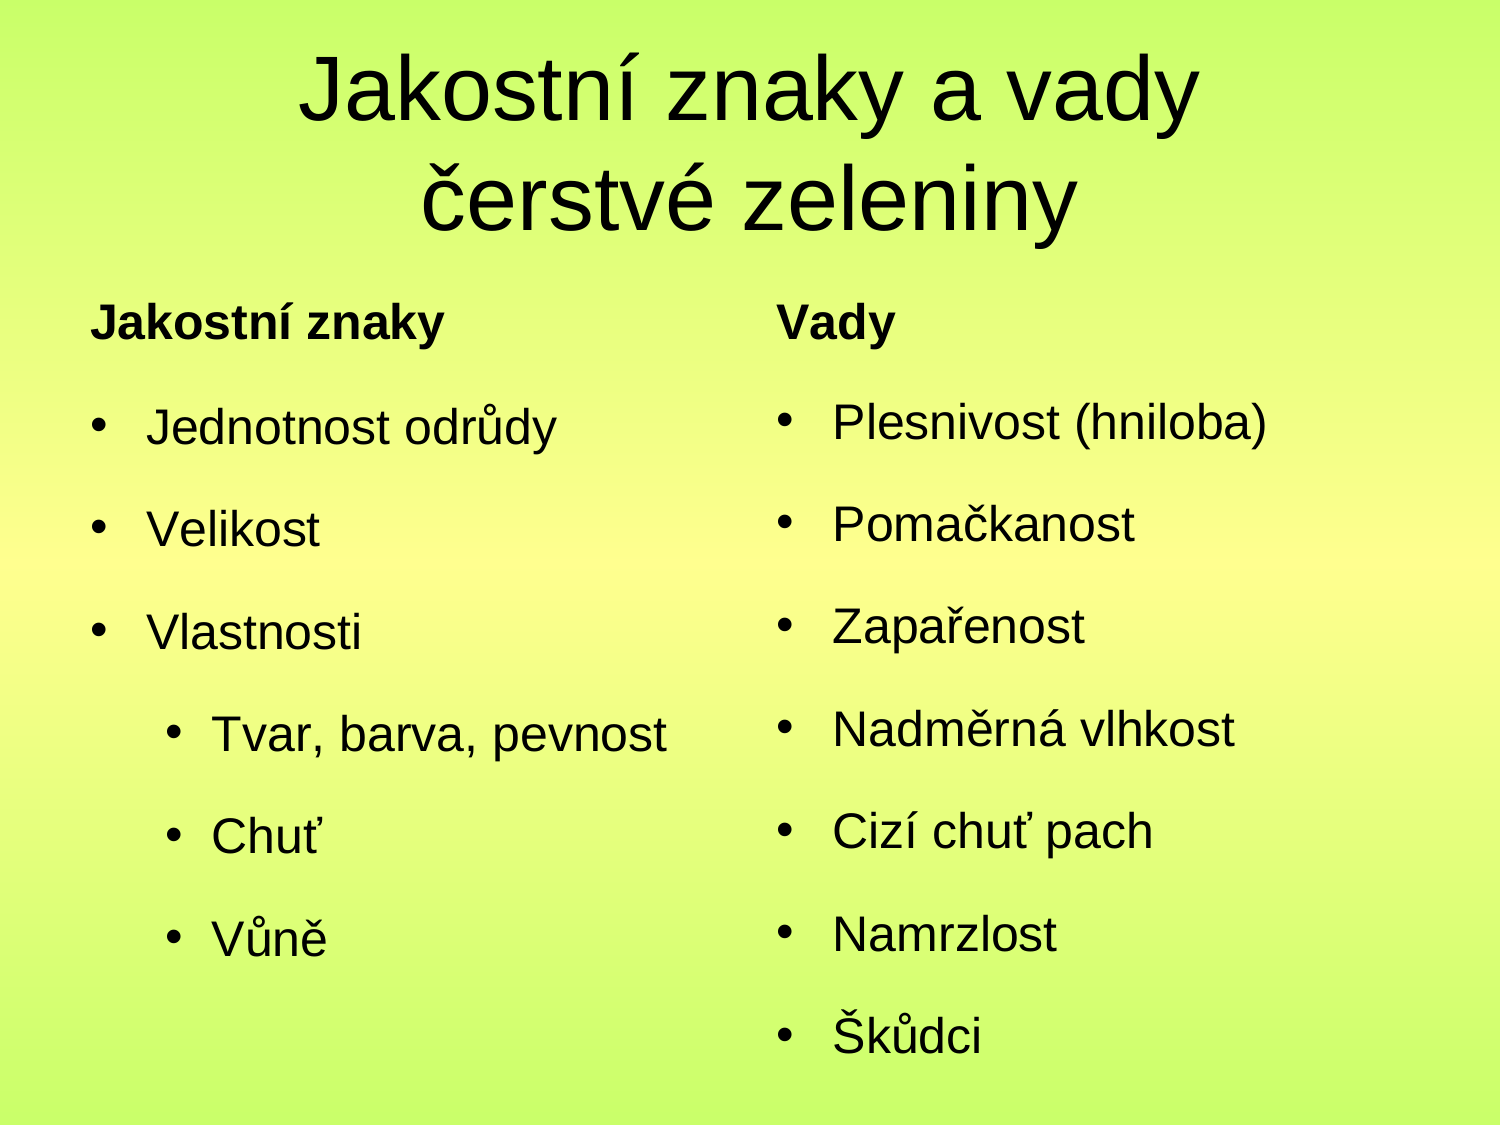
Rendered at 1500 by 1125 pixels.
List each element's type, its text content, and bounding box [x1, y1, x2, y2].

list Plesnivost (hniloba) Pomačkanost Zapařenost Nadměrná vlhkost Cizí chuť pach Namrzlost Škůdci [761, 351, 1425, 1125]
list Vady [761, 251, 1425, 351]
list Jednotnost odrůdy Velikost Vlastnosti Tvar, barva, pevnost Chuť Vůně [74, 356, 738, 1067]
list Jakostní znaky [74, 251, 738, 356]
title Jakostní znaky a vady čerstvé zeleniny [75, 21, 1426, 257]
